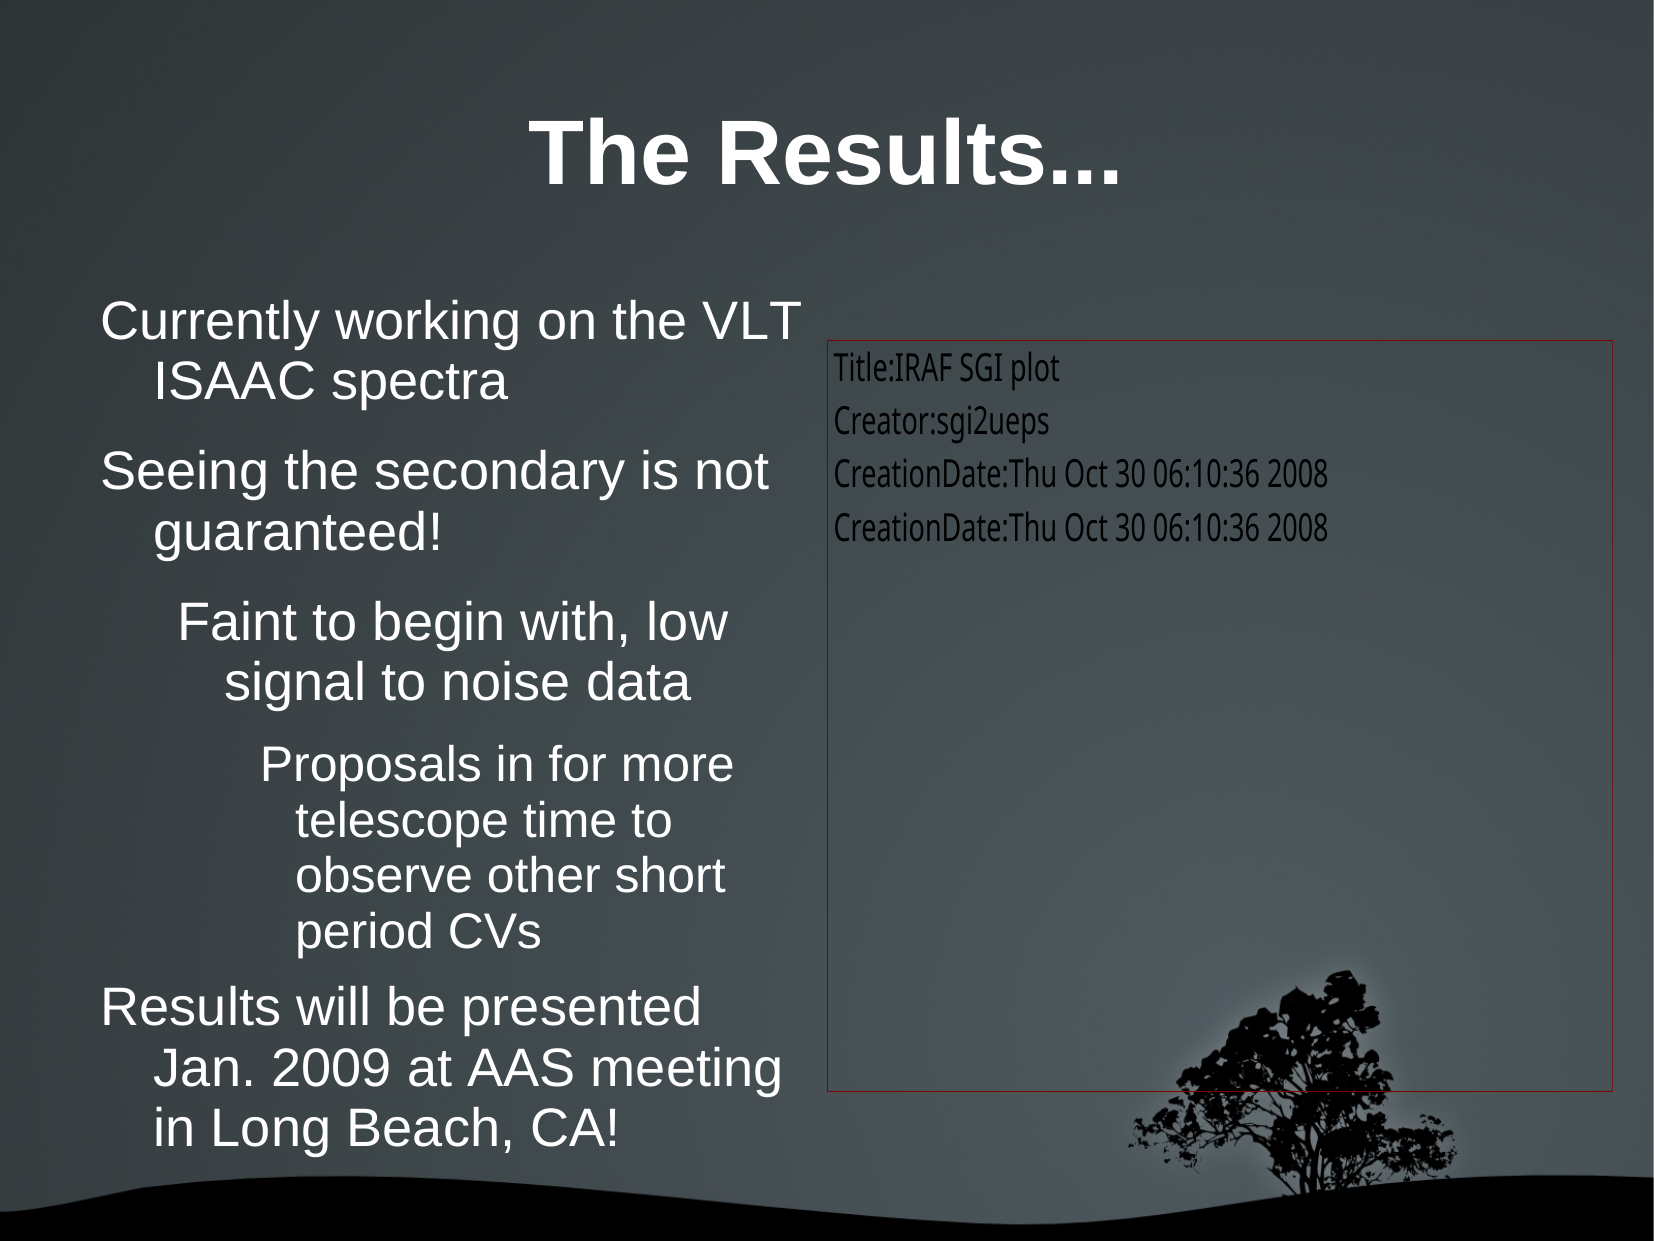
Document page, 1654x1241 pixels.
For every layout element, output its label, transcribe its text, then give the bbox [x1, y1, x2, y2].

list Currently working on the VLT ISAAC spectra Seeing the secondary is not guaranteed! Faint to begin with, low signal to noise data Proposals in for more telescope time to observe other short period CVs Results will be presented Jan. 2009 at AAS meeting in Long Beach, CA! [82, 290, 809, 1159]
title The Results... [82, 56, 1571, 250]
picture [0, 0, 1654, 1241]
